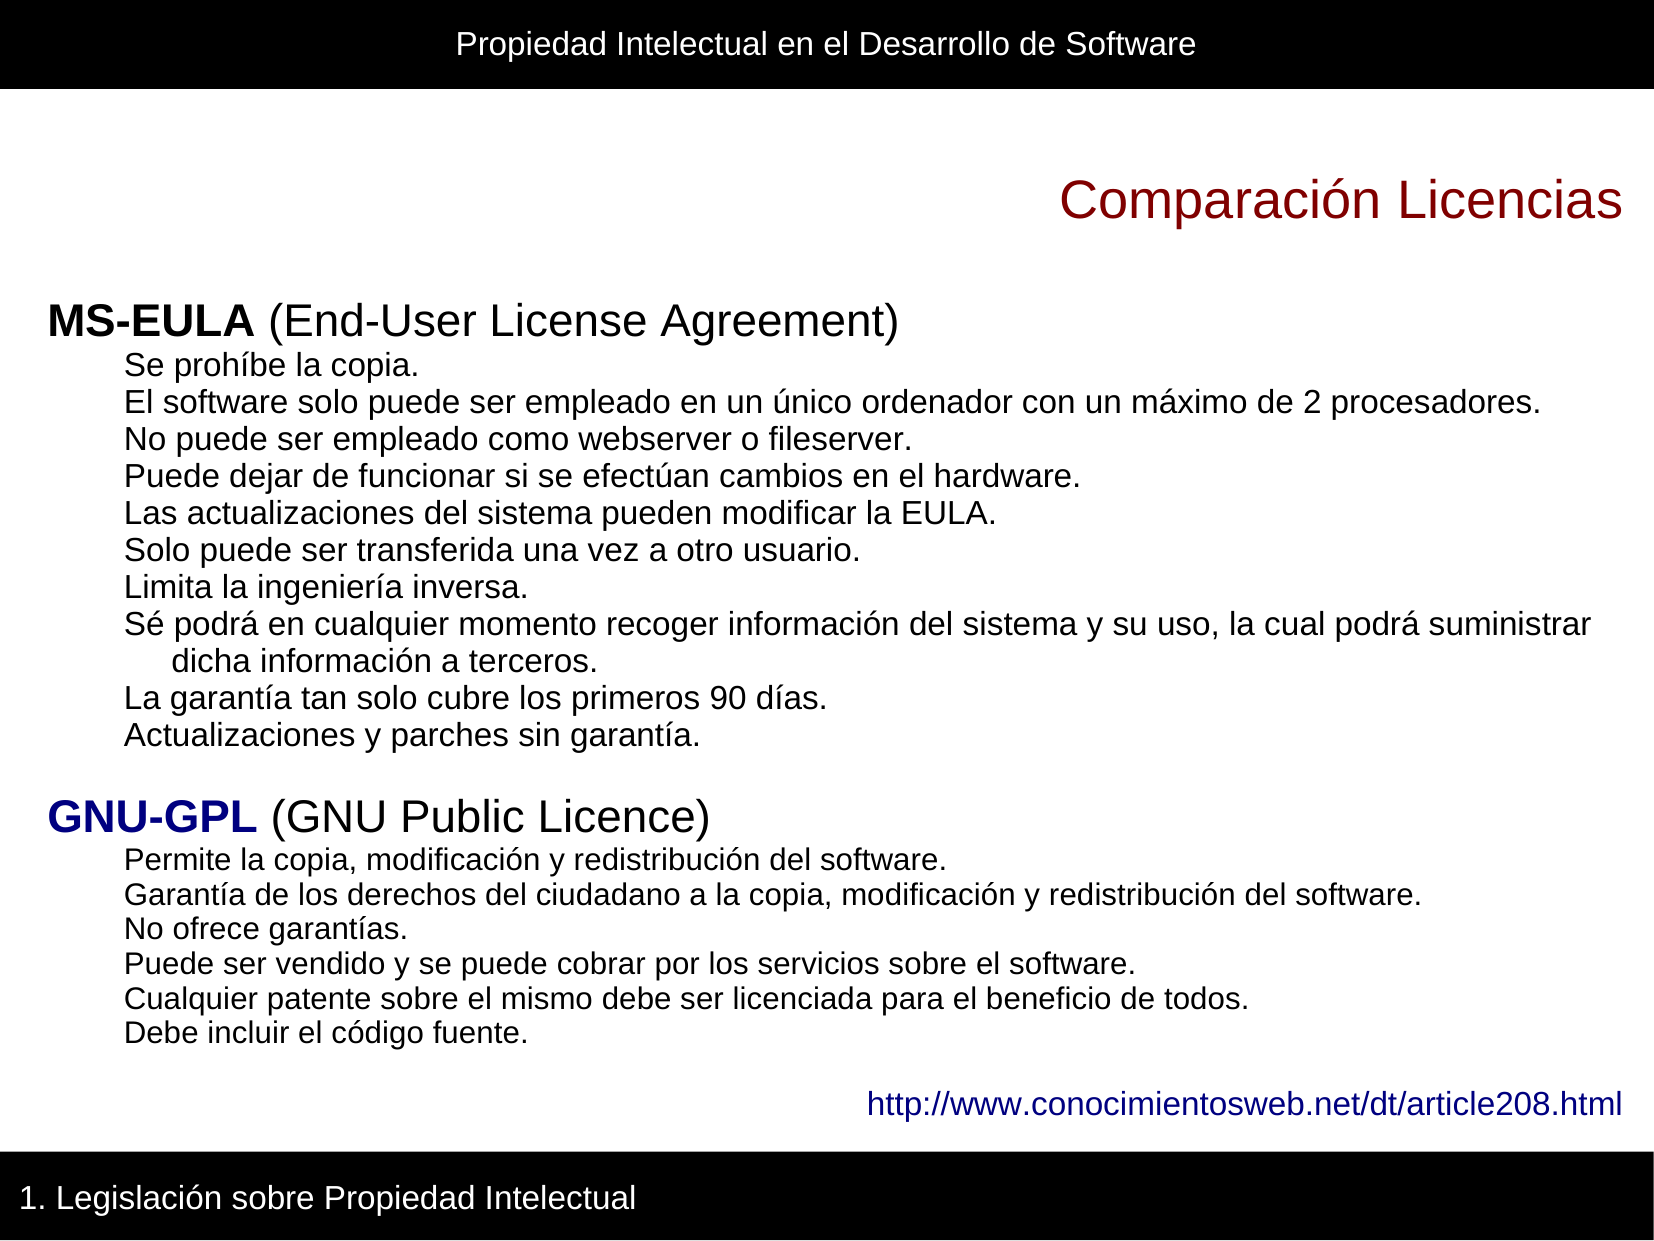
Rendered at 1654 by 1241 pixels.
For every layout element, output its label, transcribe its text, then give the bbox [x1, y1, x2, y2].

title Comparación Licencias [147, 147, 1625, 252]
text_box 1. Legislación sobre Propiedad Intelectual [18, 1180, 795, 1218]
list MS-EULA (End-User License Agreement) Se prohíbe la copia. El software solo puede ser empleado en un único ordenador con un máximo de 2 procesadores. No puede ser empleado como webserver o fileserver. Puede dejar de funcionar si se efectúan cambios en el hardware. Las actualizaciones del sistema pueden modificar la EULA. Solo puede ser transferida una vez a otro usuario. Limita la ingeniería inversa. Sé podrá en cualquier momento recoger información del sistema y su uso, la cual podrá suministrar dicha información a terceros. La garantía tan solo cubre los primeros 90 días. Actualizaciones y parches sin garantía. GNU-GPL (GNU Public Licence) Permite la copia, modificación y redistribución del software. Garantía de los derechos del ciudadano a la copia, modificación y redistribución del software. No ofrece garantías. Puede ser vendido y se puede cobrar por los servicios sobre el software. Cualquier patente sobre el mismo debe ser licenciada para el beneficio de todos. Debe incluir el código fuente. http://www.conocimientosweb.net/dt/article208.html [29, 295, 1625, 1128]
